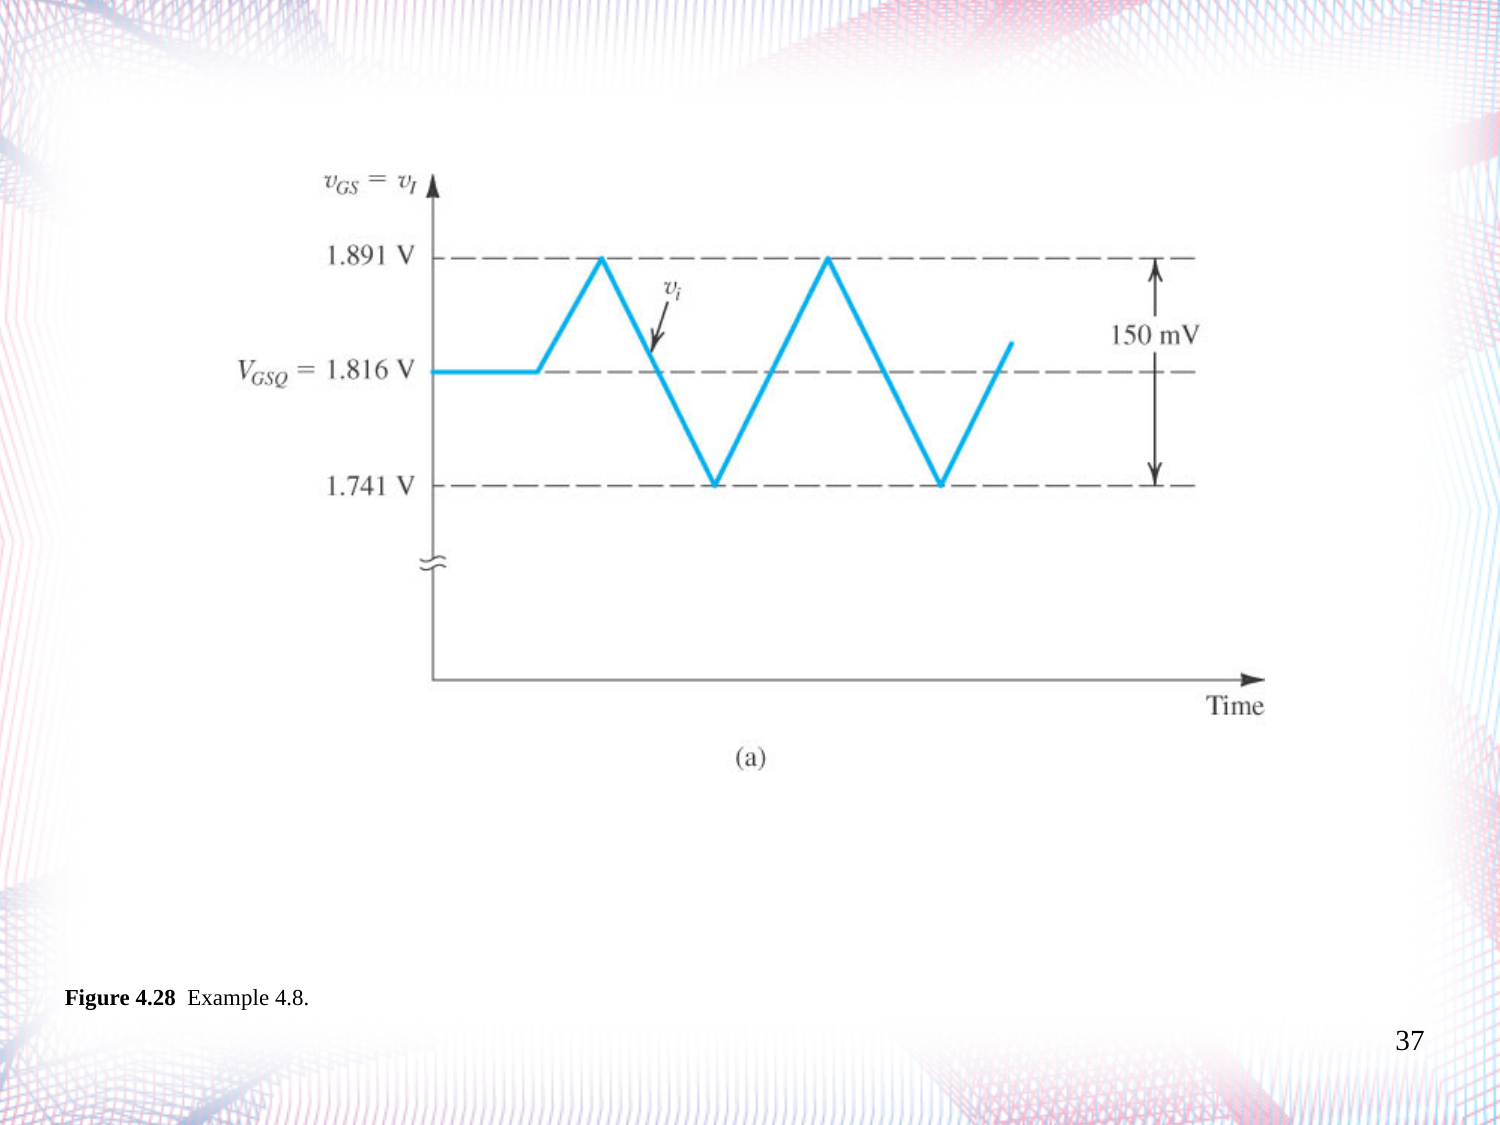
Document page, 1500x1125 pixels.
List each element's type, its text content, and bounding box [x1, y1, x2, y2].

picture [0, 0, 1500, 1125]
text_box Figure 4.28 Example 4.8. [49, 975, 1213, 1018]
